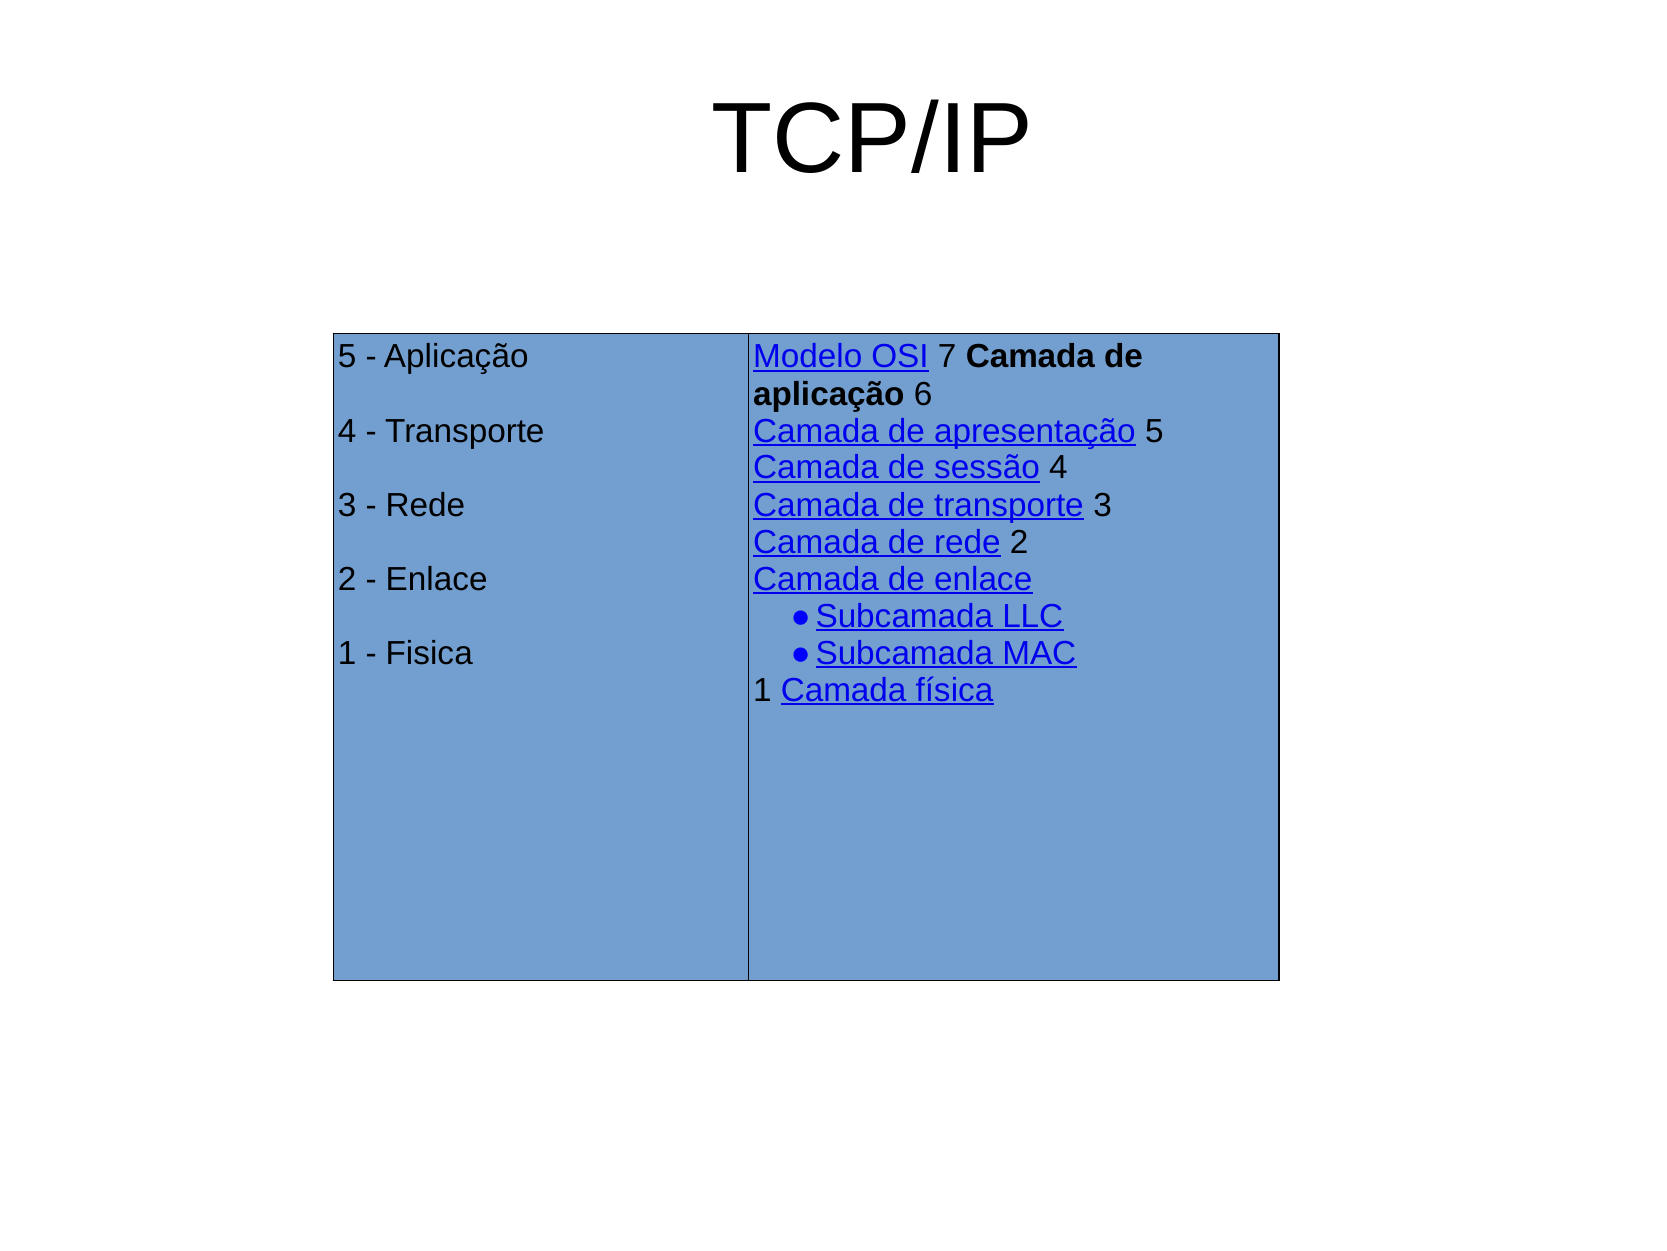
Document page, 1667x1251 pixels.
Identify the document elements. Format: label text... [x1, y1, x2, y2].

title TCP/IP [183, 66, 1563, 279]
table_header Modelo OSI 7 Camada de aplicação 6 Camada de apresentação 5 Camada de sessão 4 Camada de transporte 3 Camada de rede 2 Camada de enlace Subcamada LLC Subcamada MAC 1 Camada física [749, 334, 1278, 980]
subtitle [350, 292, 1516, 1084]
table_header 5 - Aplicação 4 - Transporte 3 - Rede 2 - Enlace 1 - Fisica [334, 334, 748, 980]
